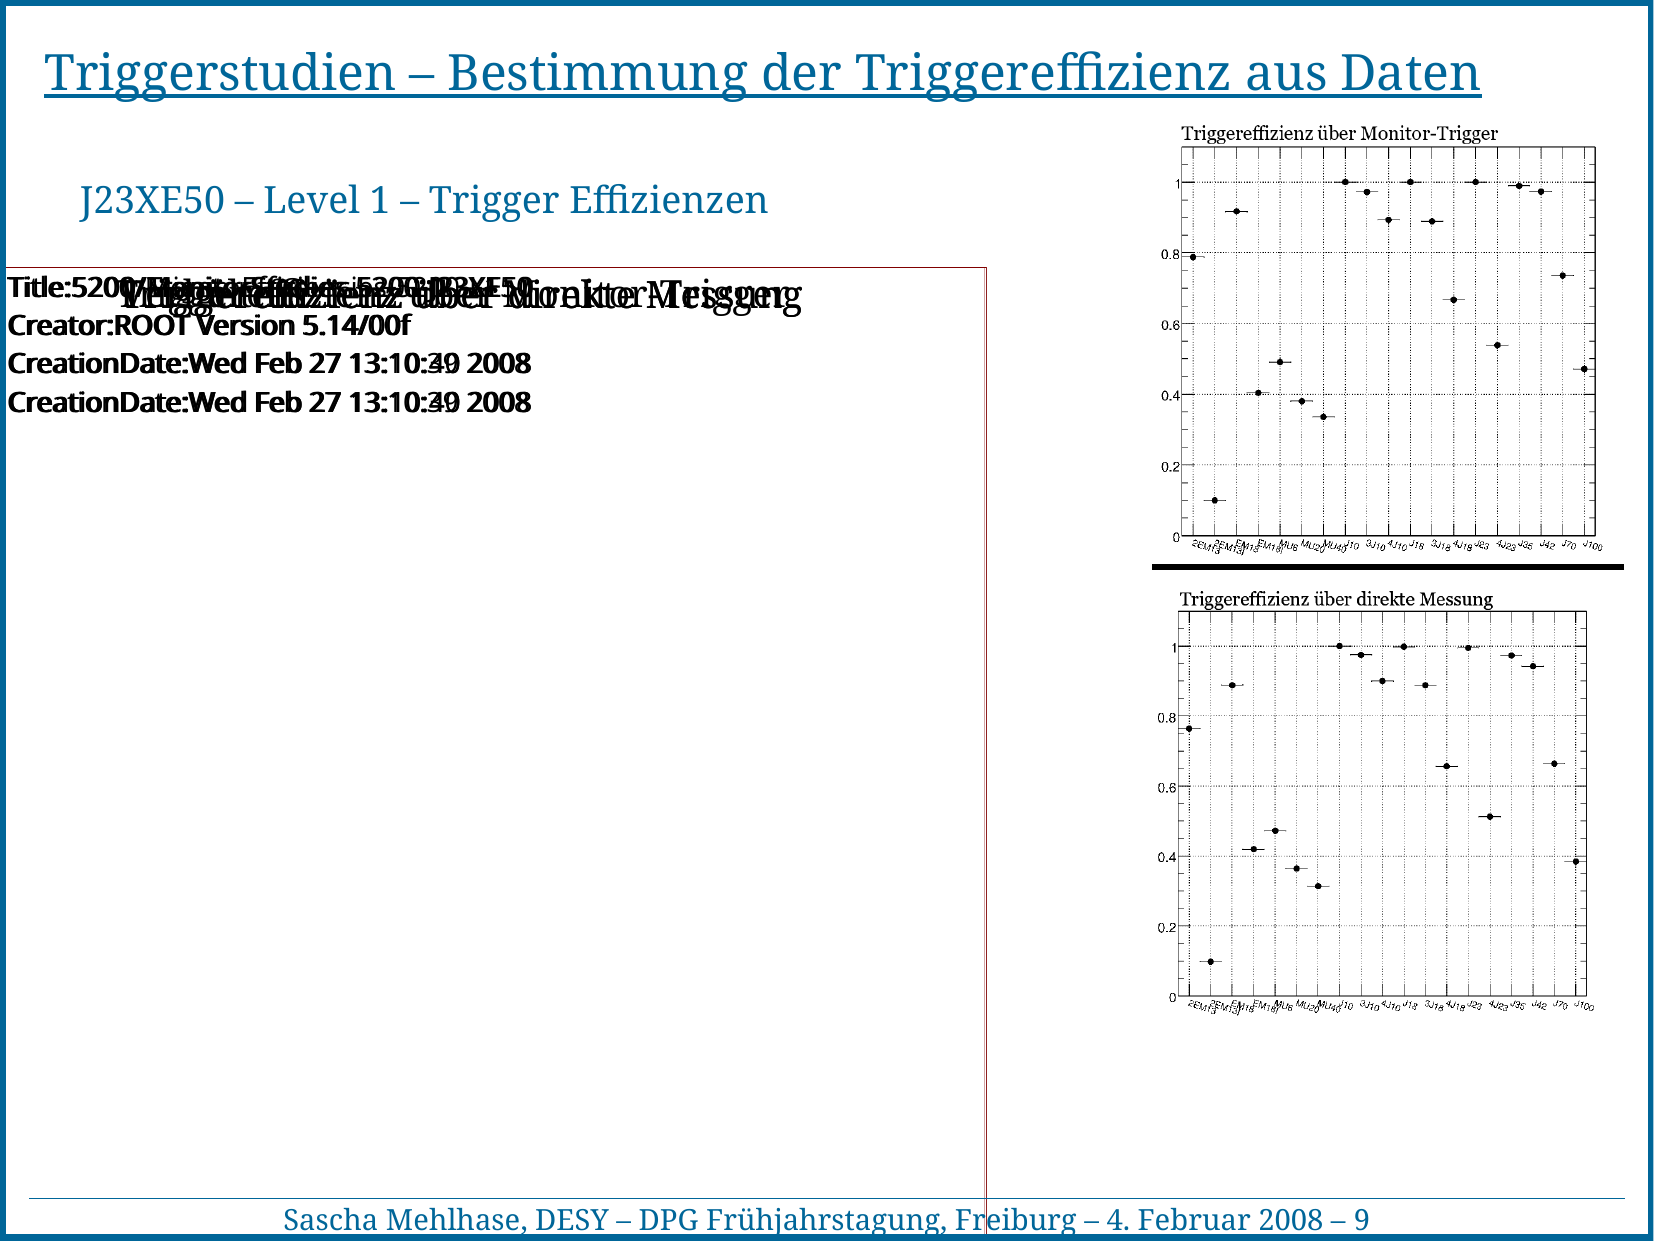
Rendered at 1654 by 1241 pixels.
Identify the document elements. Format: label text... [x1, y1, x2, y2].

picture [1119, 118, 1622, 1075]
text_box Sascha Mehlhase, DESY – DPG Frühjahrstagung, Freiburg – 4. Februar 2008 – <number> [0, 1204, 1654, 1235]
picture [7, 265, 987, 1204]
text_box Triggerstudien – Bestimmung der Triggereffizienz aus Daten J23XE50 – Level 1 – Trigger Effizienzen [29, 29, 1625, 1093]
